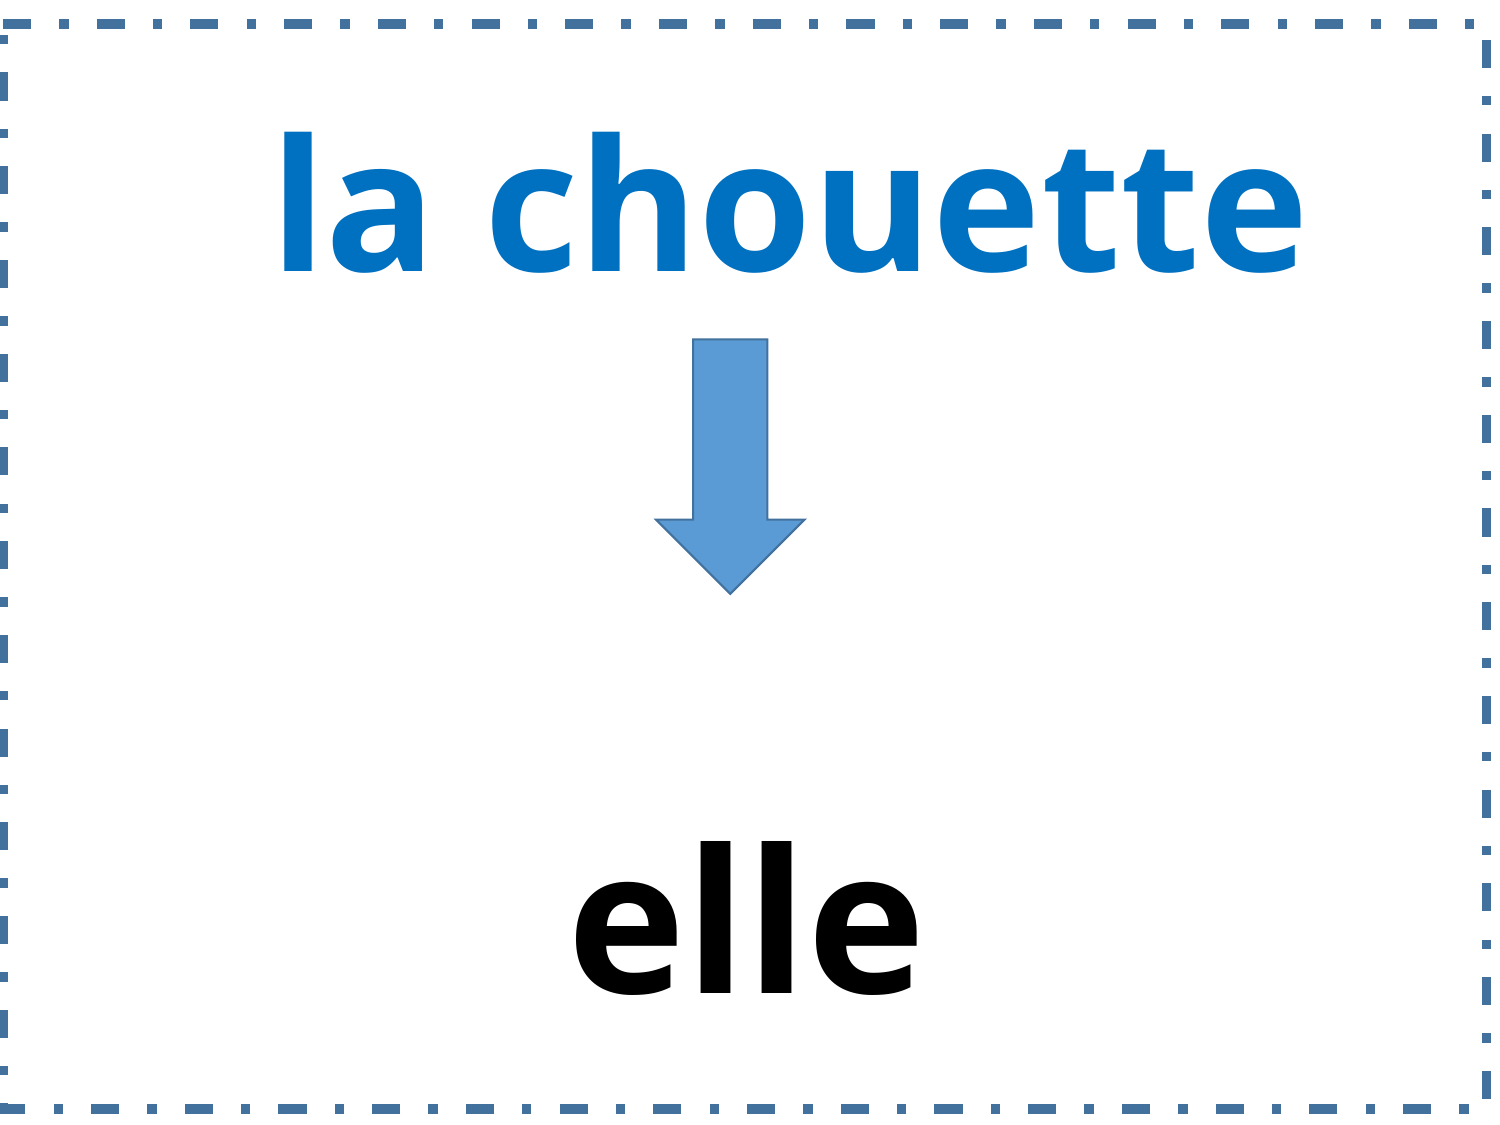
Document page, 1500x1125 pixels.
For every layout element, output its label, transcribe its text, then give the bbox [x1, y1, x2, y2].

text_box [656, 339, 805, 594]
text_box la chouette [255, 81, 1500, 316]
text_box elle [552, 786, 1024, 1041]
